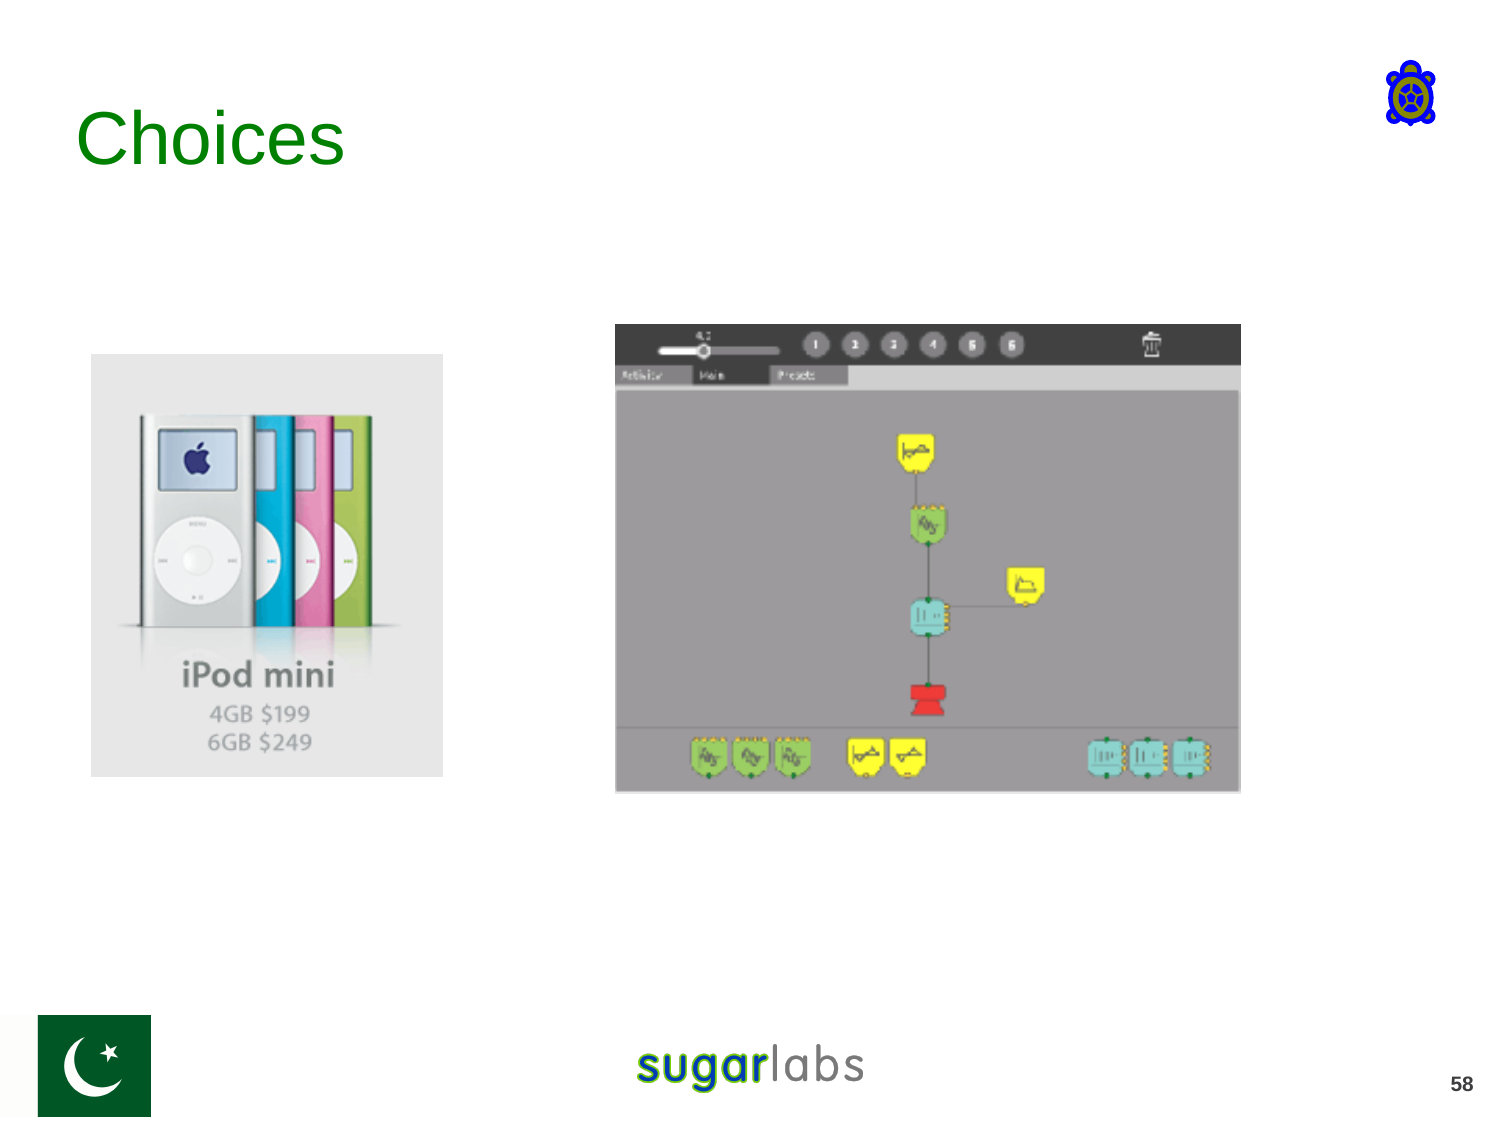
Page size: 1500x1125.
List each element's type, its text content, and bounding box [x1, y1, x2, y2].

title Choices [75, 44, 1425, 233]
picture [637, 1044, 863, 1093]
picture [0, 1015, 151, 1117]
picture [91, 354, 443, 777]
picture [615, 324, 1241, 794]
picture [1374, 57, 1447, 130]
